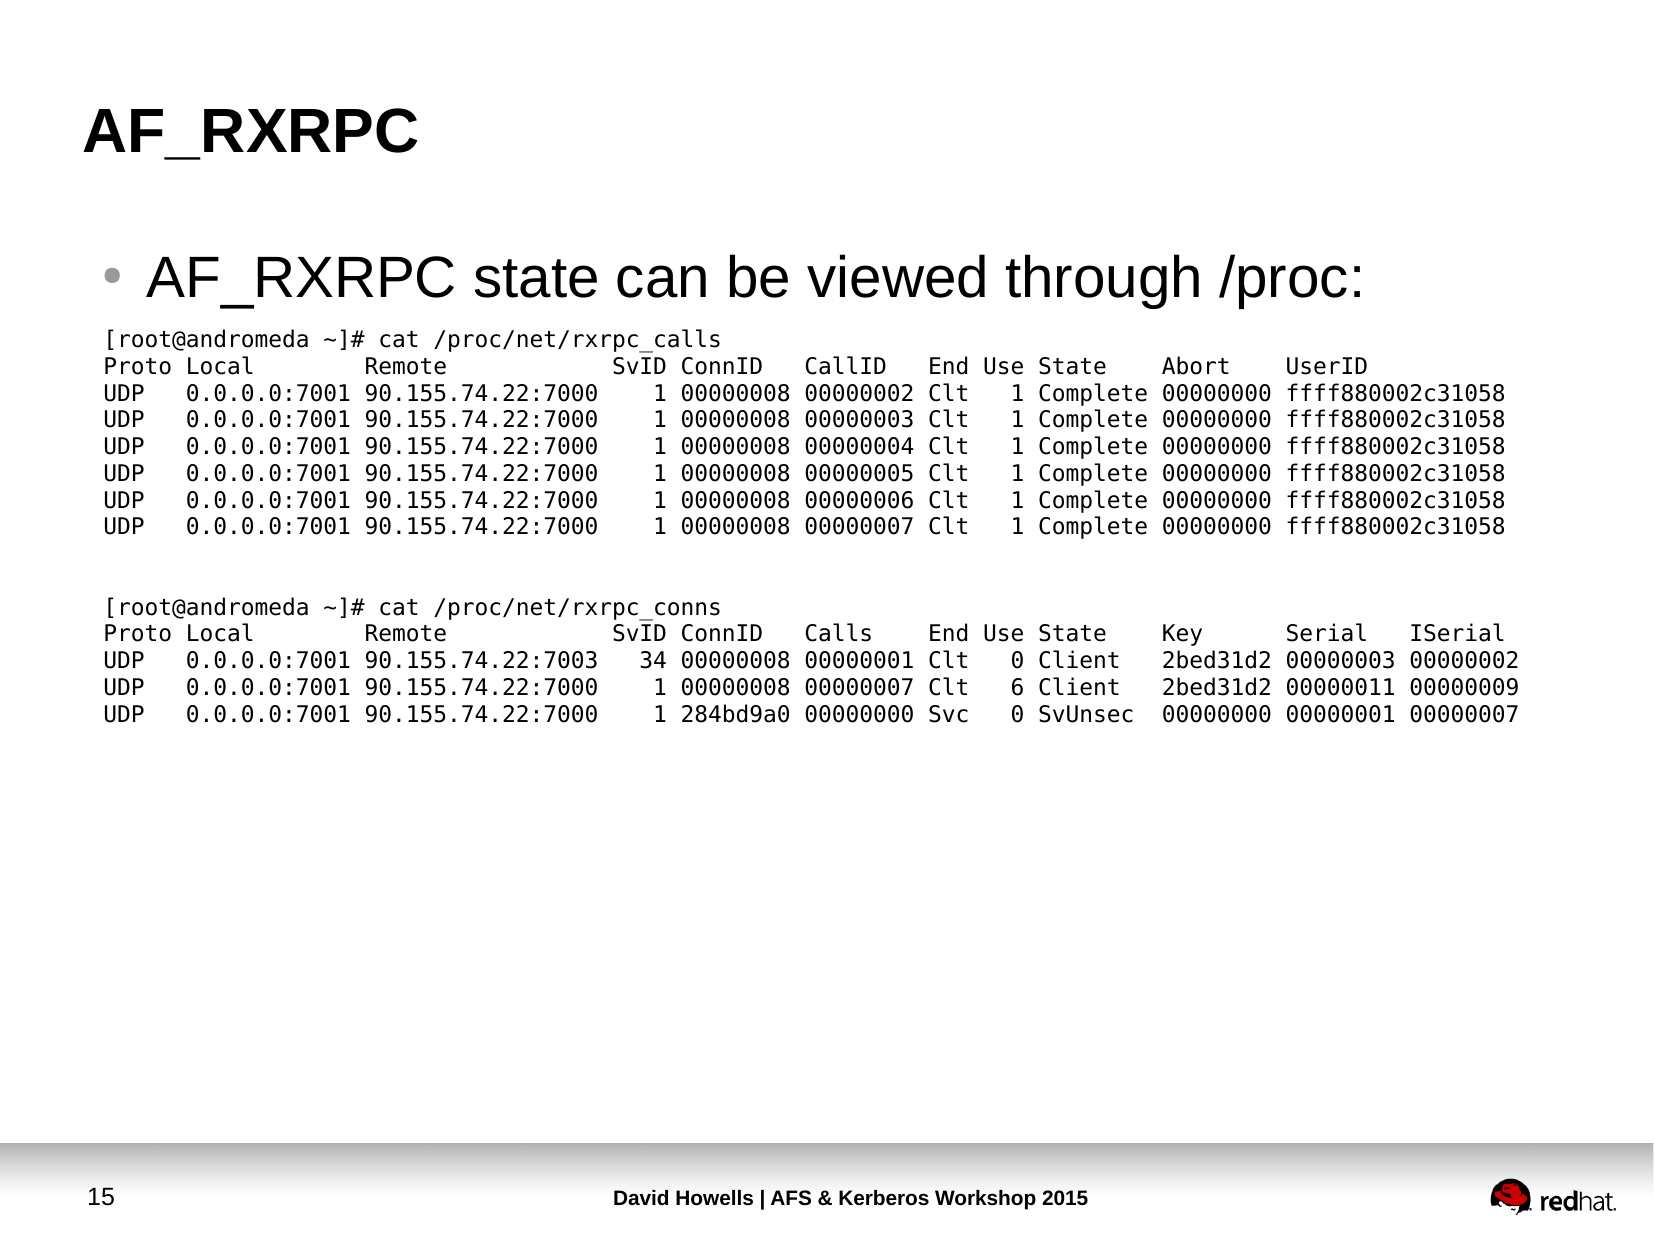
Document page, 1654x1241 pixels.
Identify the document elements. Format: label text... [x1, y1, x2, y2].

text_box [root@andromeda ~]# cat /proc/net/rxrpc_calls Proto Local Remote SvID ConnID CallID End Use State Abort UserID UDP 0.0.0.0:7001 90.155.74.22:7000 1 00000008 00000002 Clt 1 Complete 00000000 ffff880002c31058 UDP 0.0.0.0:7001 90.155.74.22:7000 1 00000008 00000003 Clt 1 Complete 00000000 ffff880002c31058 UDP 0.0.0.0:7001 90.155.74.22:7000 1 00000008 00000004 Clt 1 Complete 00000000 ffff880002c31058 UDP 0.0.0.0:7001 90.155.74.22:7000 1 00000008 00000005 Clt 1 Complete 00000000 ffff880002c31058 UDP 0.0.0.0:7001 90.155.74.22:7000 1 00000008 00000006 Clt 1 Complete 00000000 ffff880002c31058 UDP 0.0.0.0:7001 90.155.74.22:7000 1 00000008 00000007 Clt 1 Complete 00000000 ffff880002c31058 [root@andromeda ~]# cat /proc/net/rxrpc_conns Proto Local Remote SvID ConnID Calls End Use State Key Serial ISerial UDP 0.0.0.0:7001 90.155.74.22:7003 34 00000008 00000001 Clt 0 Client 2bed31d2 00000003 00000002 UDP 0.0.0.0:7001 90.155.74.22:7000 1 00000008 00000007 Clt 6 Client 2bed31d2 00000011 00000009 UDP 0.0.0.0:7001 90.155.74.22:7000 1 284bd9a0 00000000 Svc 0 SvUnsec 00000000 00000001 00000007 [88, 318, 1581, 807]
picture [0, 1143, 1654, 1241]
title AF_RXRPC [82, 37, 1571, 226]
list AF_RXRPC state can be viewed through /proc: [86, 244, 1576, 316]
